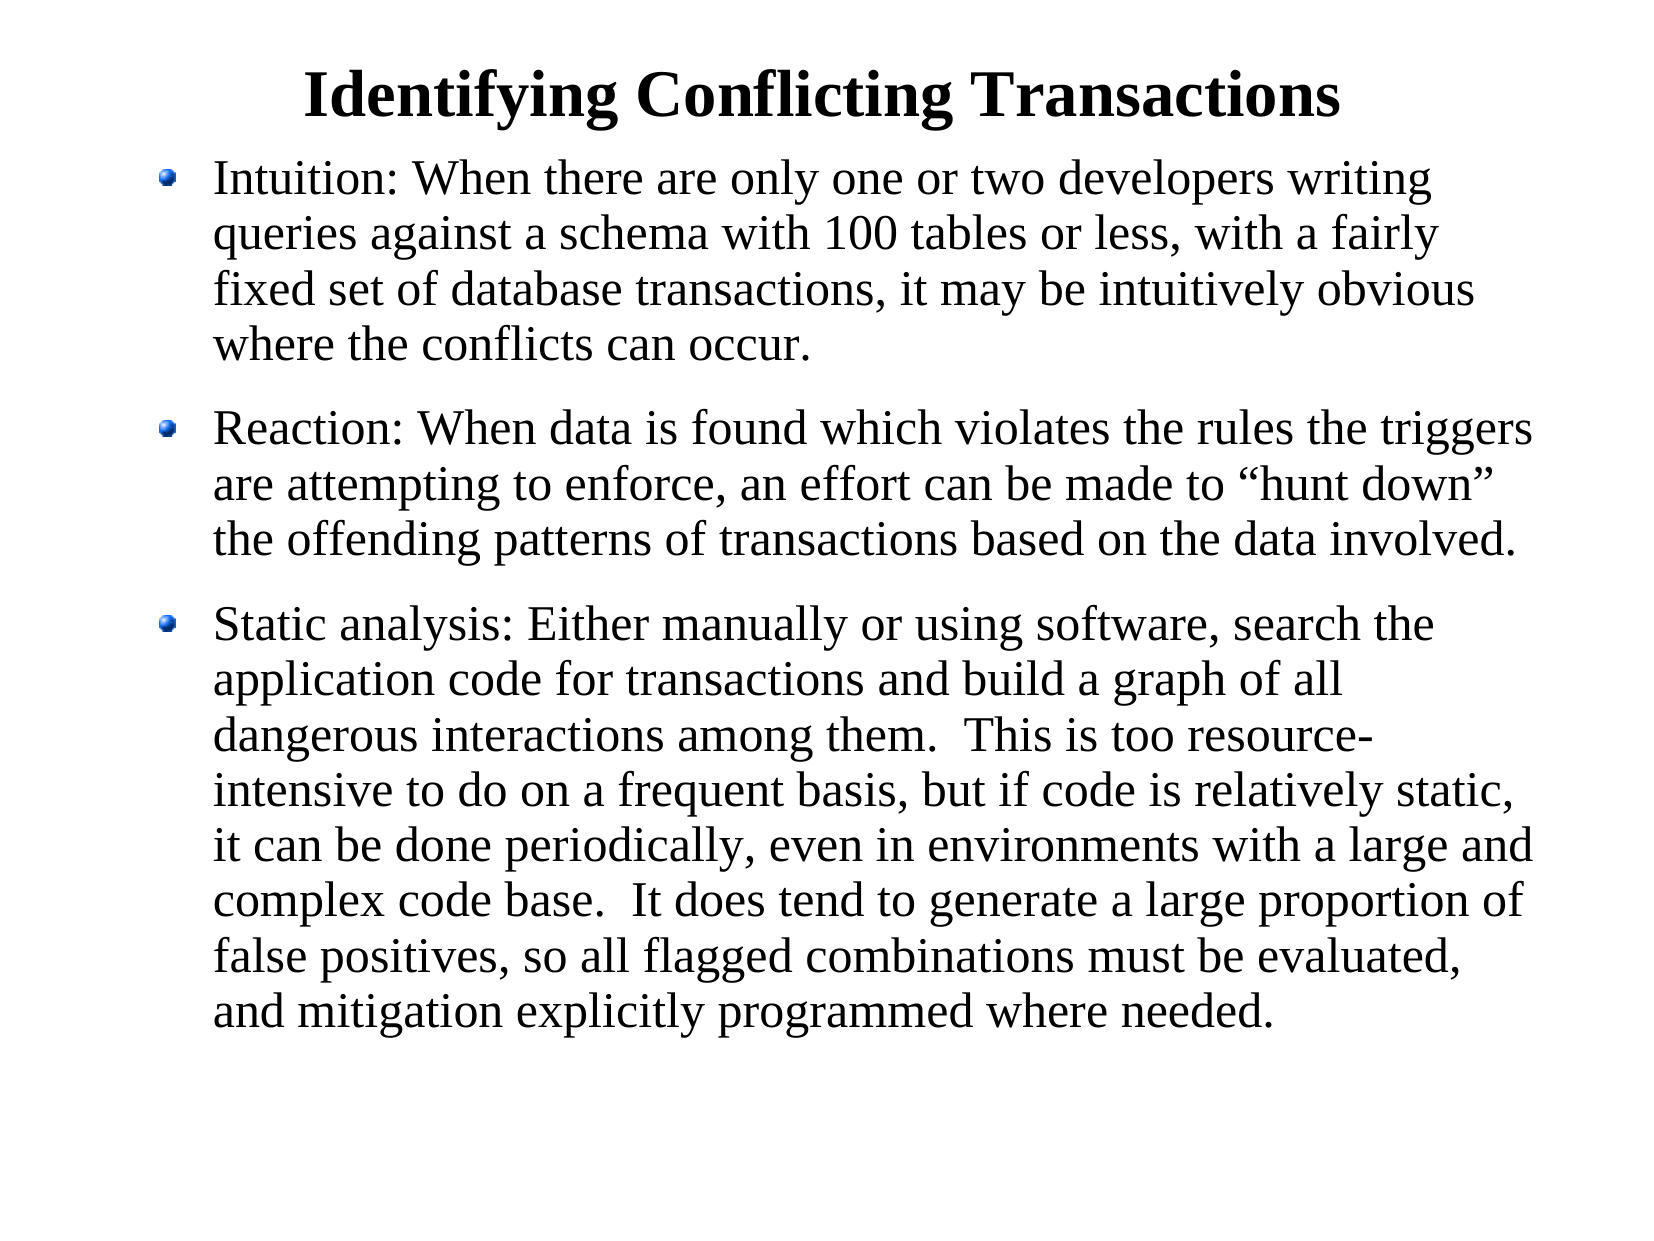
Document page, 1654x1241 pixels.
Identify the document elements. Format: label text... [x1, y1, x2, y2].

list Intuition: When there are only one or two developers writing queries against a schema with 100 tables or less, with a fairly fixed set of database transactions, it may be intuitively obvious where the conflicts can occur. Reaction: When data is found which violates the rules the triggers are attempting to enforce, an effort can be made to “hunt down” the offending patterns of transactions based on the data involved. Static analysis: Either manually or using software, search the application code for transactions and build a graph of all dangerous interactions among them. This is too resource-intensive to do on a frequent basis, but if code is relatively static, it can be done periodically, even in environments with a large and complex code base. It does tend to generate a large proportion of false positives, so all flagged combinations must be evaluated, and mitigation explicitly programmed where needed. [142, 150, 1536, 1201]
title Identifying Conflicting Transactions [112, 37, 1535, 151]
